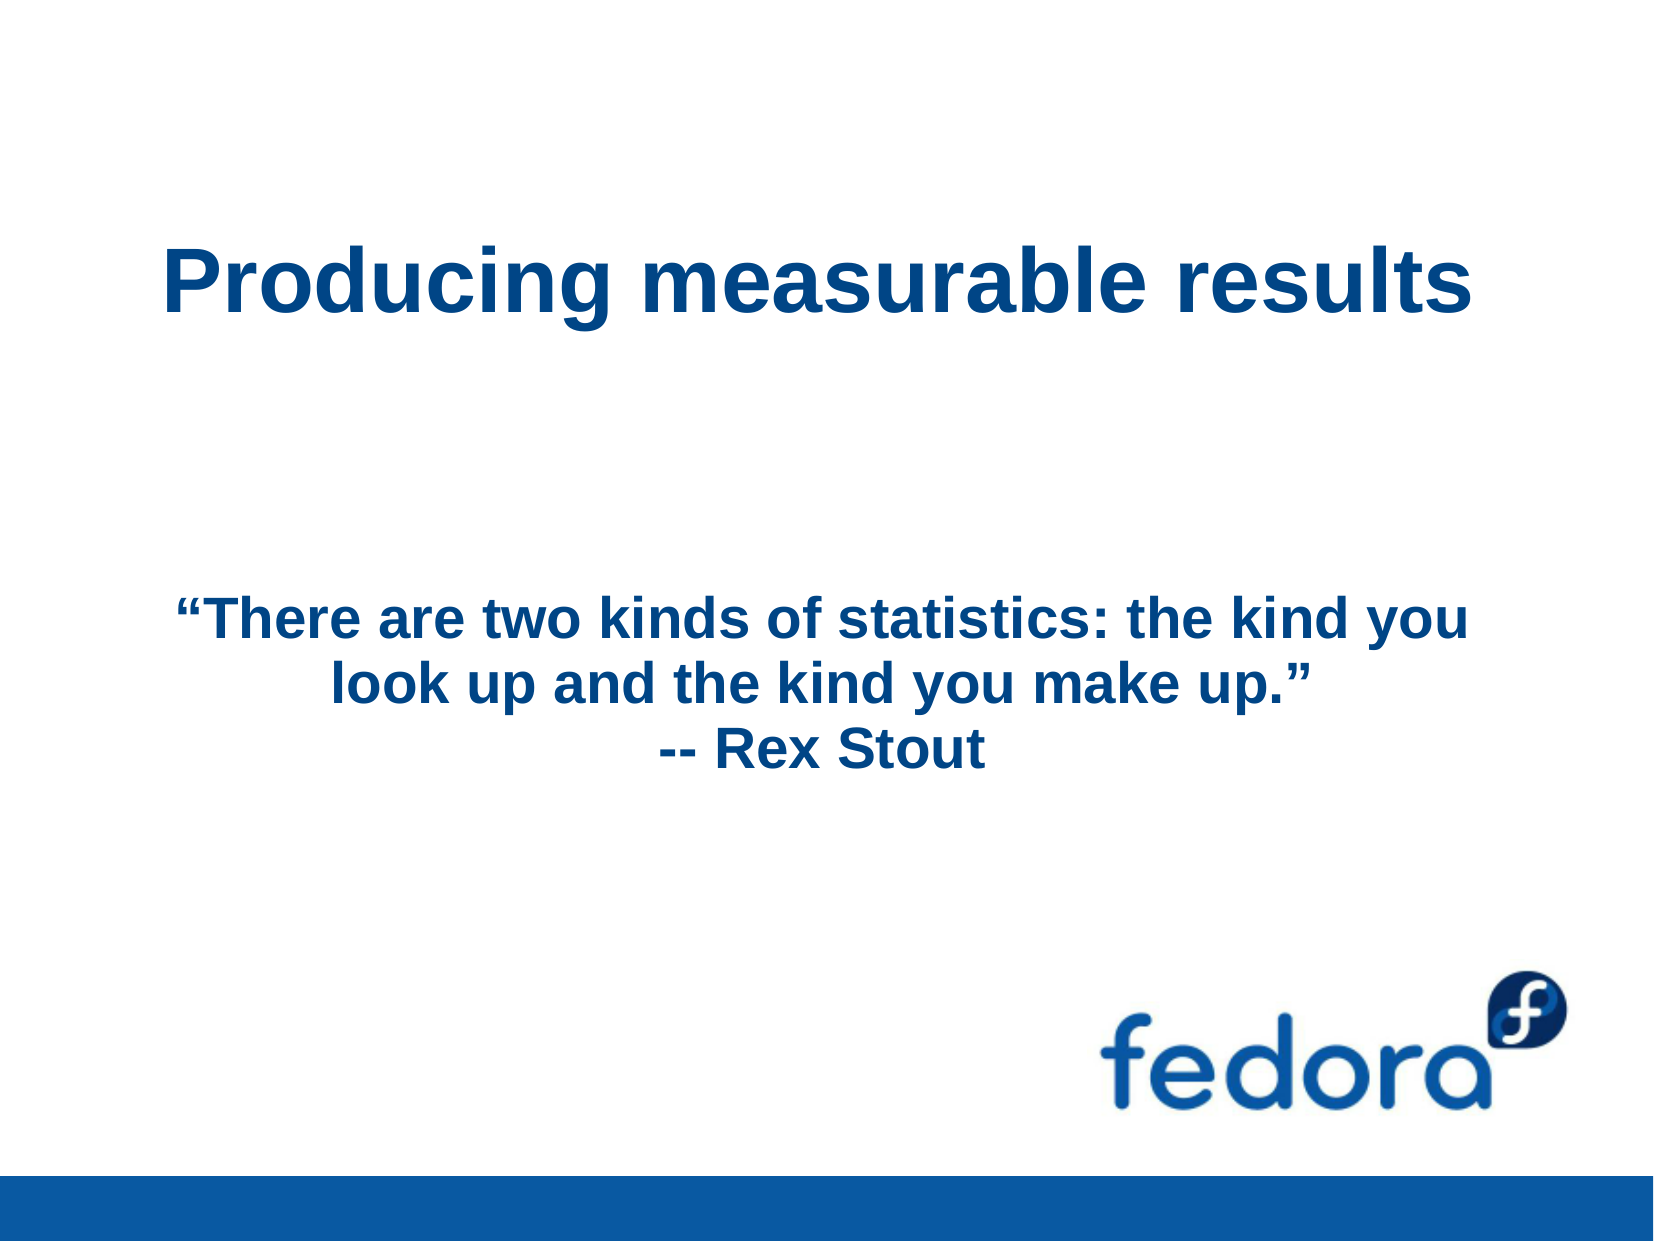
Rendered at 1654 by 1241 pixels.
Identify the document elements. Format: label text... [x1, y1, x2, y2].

text_box “There are two kinds of statistics: the kind you look up and the kind you make up.” -- Rex Stout [150, 526, 1496, 976]
text_box Producing measurable results [75, 37, 1563, 526]
picture [0, 0, 1654, 1241]
